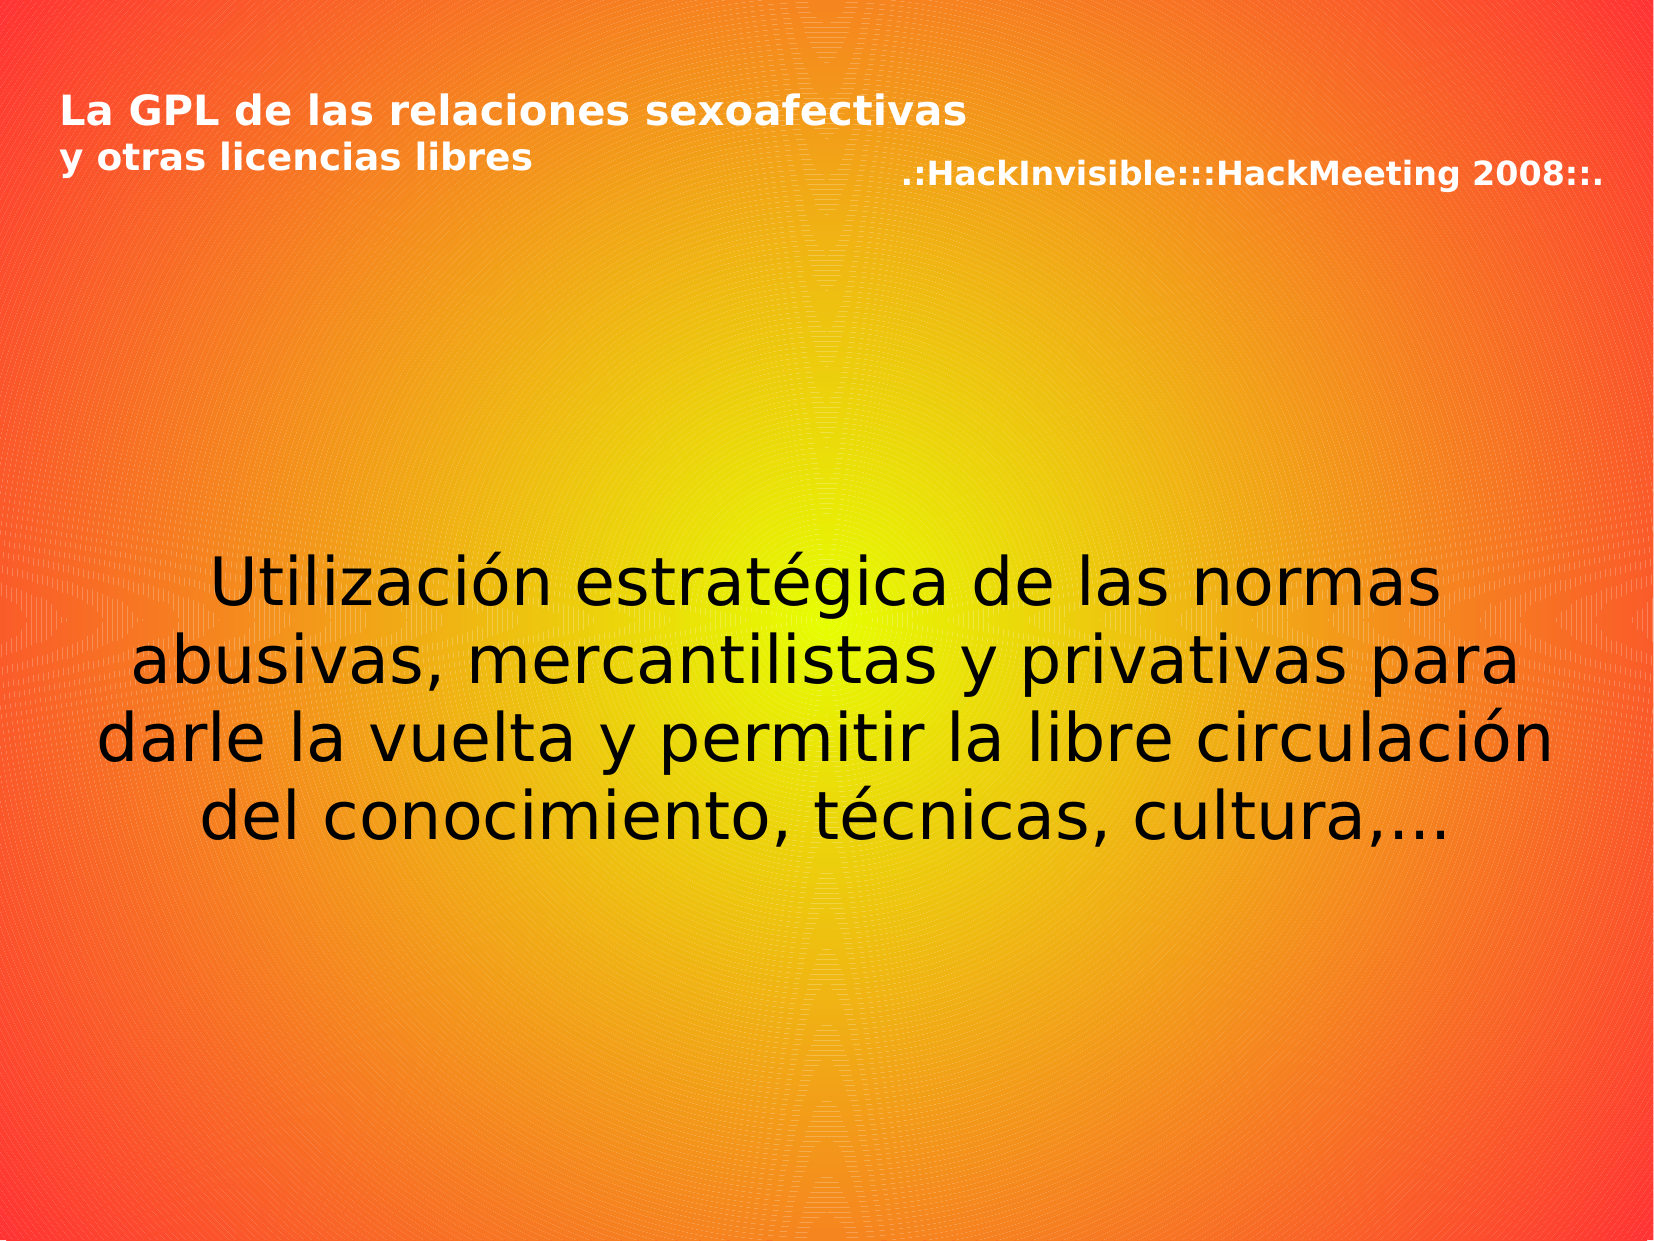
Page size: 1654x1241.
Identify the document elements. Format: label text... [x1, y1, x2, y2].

title La GPL de las relaciones sexoafectivas y otras licencias libres [59, 59, 1595, 207]
subtitle Utilización estratégica de las normas abusivas, mercantilistas y privativas para darle la vuelta y permitir la libre circulación del conocimiento, técnicas, cultura,... [82, 297, 1571, 1102]
text_box .:HackInvisible:::HackMeeting 2008::. [885, 147, 1607, 201]
